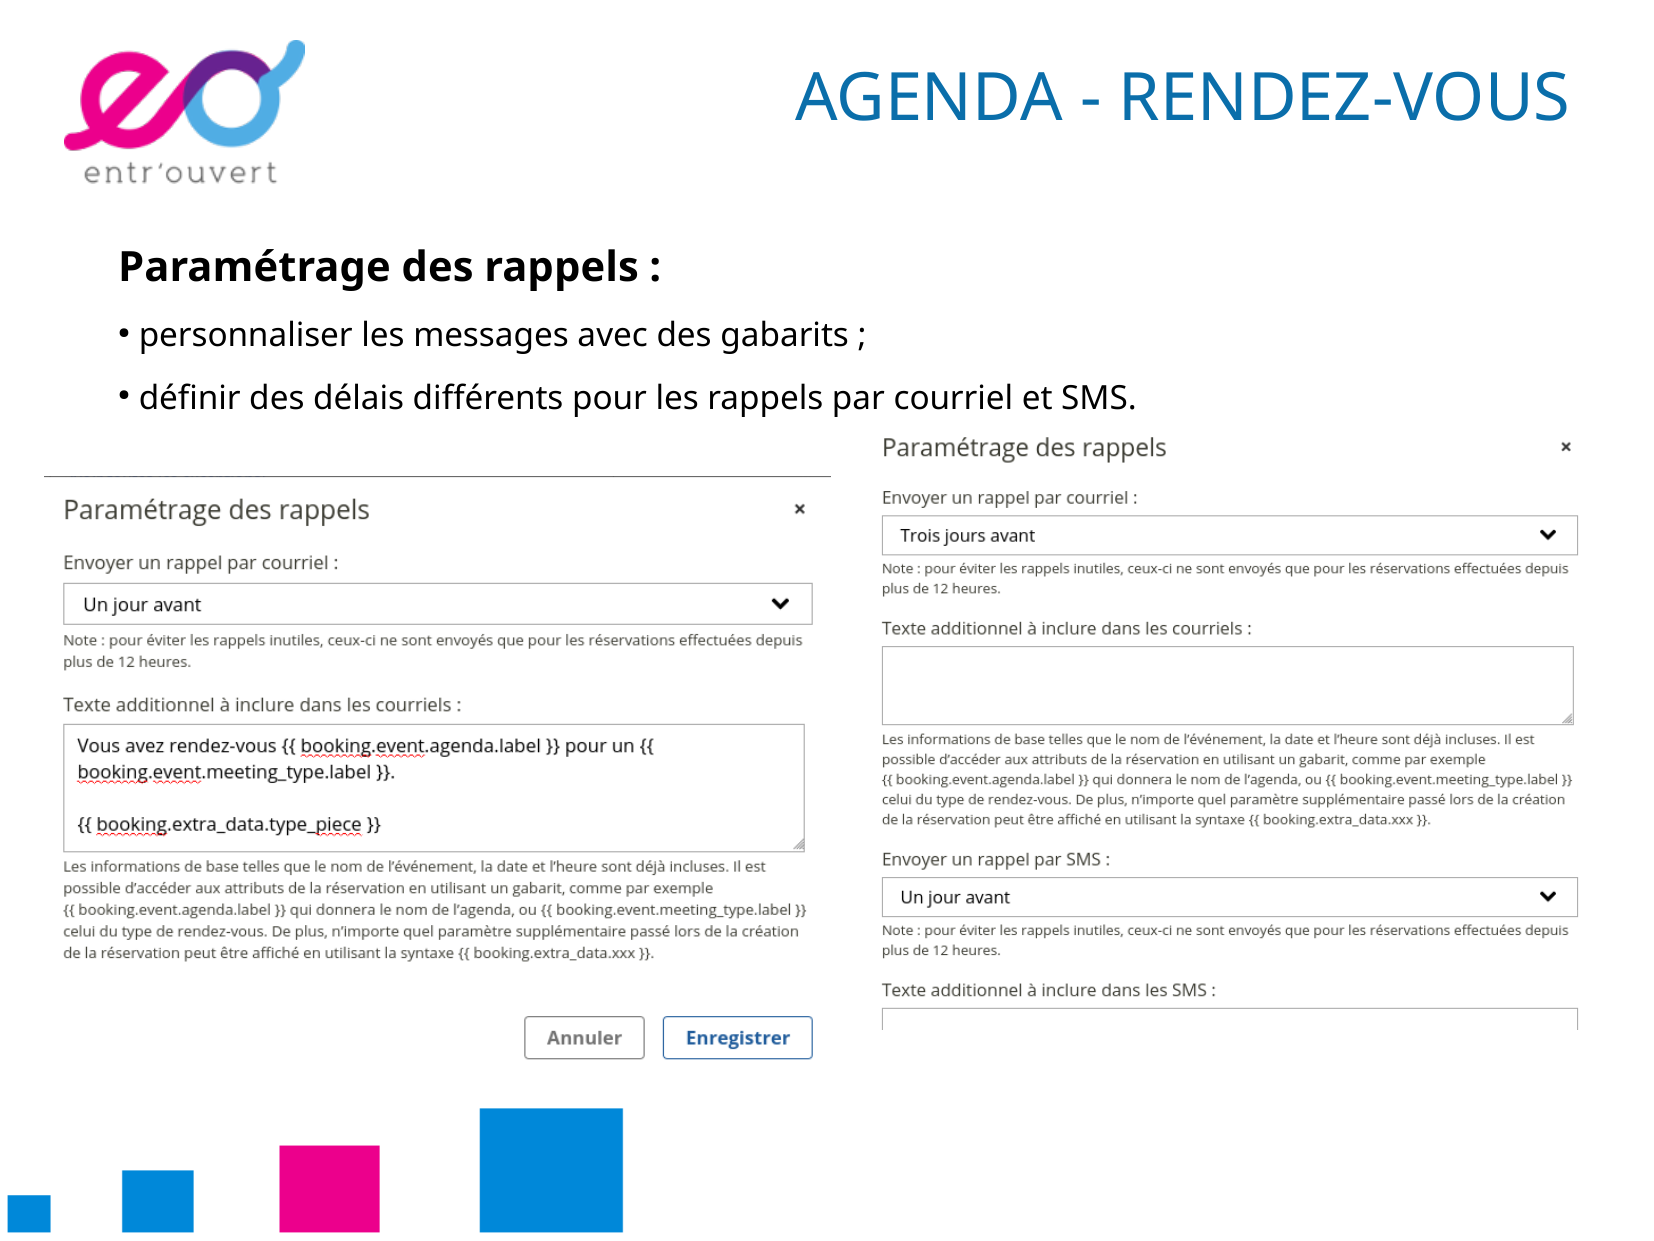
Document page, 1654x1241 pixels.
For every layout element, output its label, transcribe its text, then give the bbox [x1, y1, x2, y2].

picture [5, 1106, 626, 1235]
picture [44, 476, 831, 1073]
picture [64, 40, 305, 184]
title AGENDA - Rendez-vous [354, 49, 1571, 257]
picture [864, 432, 1595, 1030]
text_box Paramétrage des rappels : personnaliser les messages avec des gabarits ; définir des délais différents pour les rappels par courriel et SMS. [118, 236, 1595, 1089]
